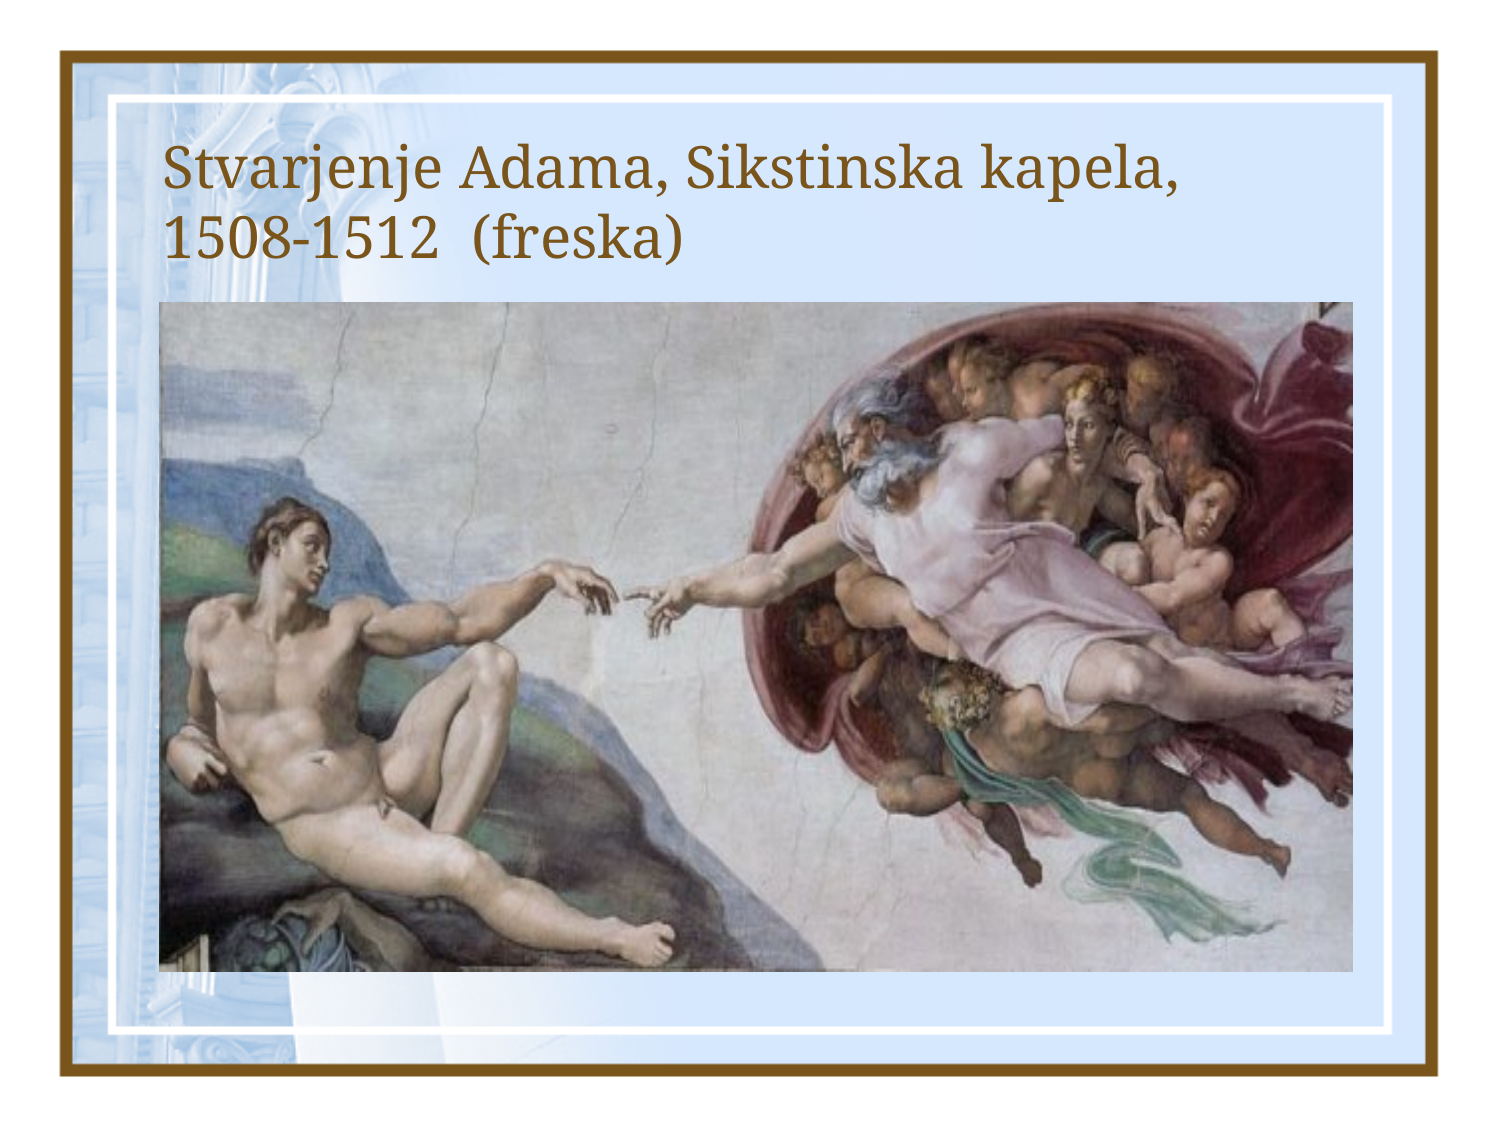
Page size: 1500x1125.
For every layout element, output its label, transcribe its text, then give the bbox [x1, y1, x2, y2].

title Stvarjenje Adama, Sikstinska kapela, 1508-1512 (freska) [147, 125, 1350, 275]
picture [0, 0, 1500, 1125]
